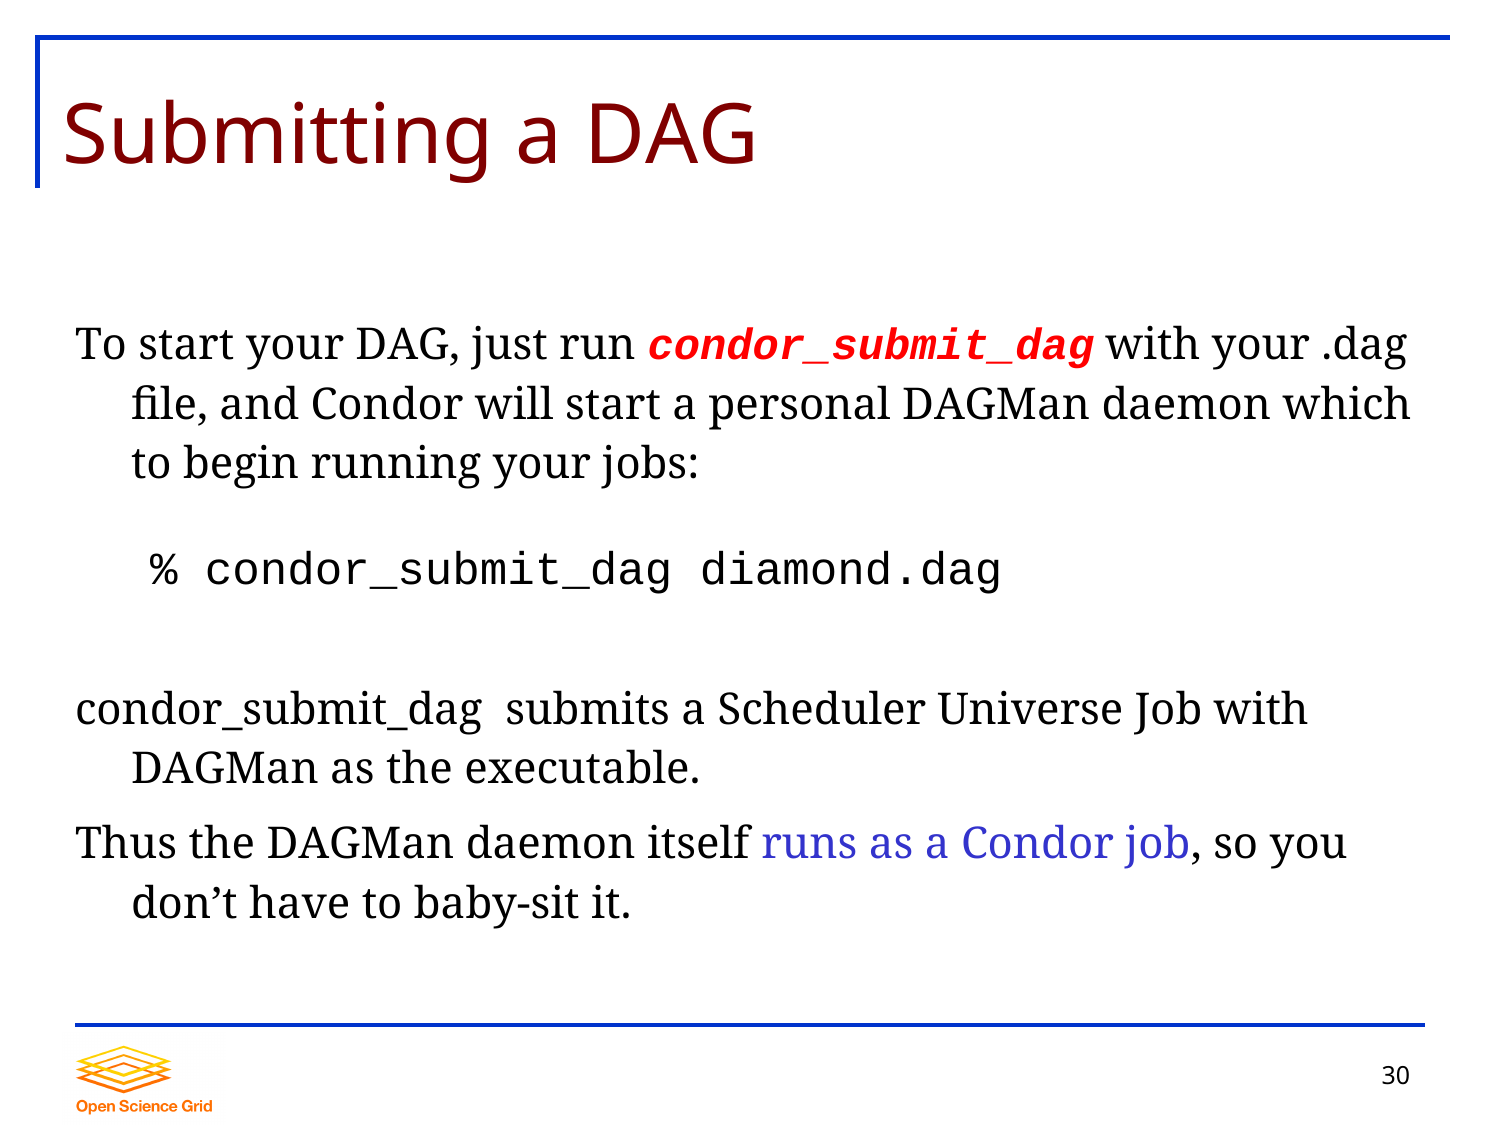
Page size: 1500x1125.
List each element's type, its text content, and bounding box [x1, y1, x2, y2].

title Submitting a DAG [62, 71, 1451, 191]
list To start your DAG, just run condor_submit_dag with your .dag file, and Condor will start a personal DAGMan daemon which to begin running your jobs: % condor_submit_dag diamond.dag condor_submit_dag submits a Scheduler Universe Job with DAGMan as the executable. Thus the DAGMan daemon itself runs as a Condor job, so you don’t have to baby-sit it. [75, 312, 1424, 1006]
picture [62, 1032, 226, 1125]
